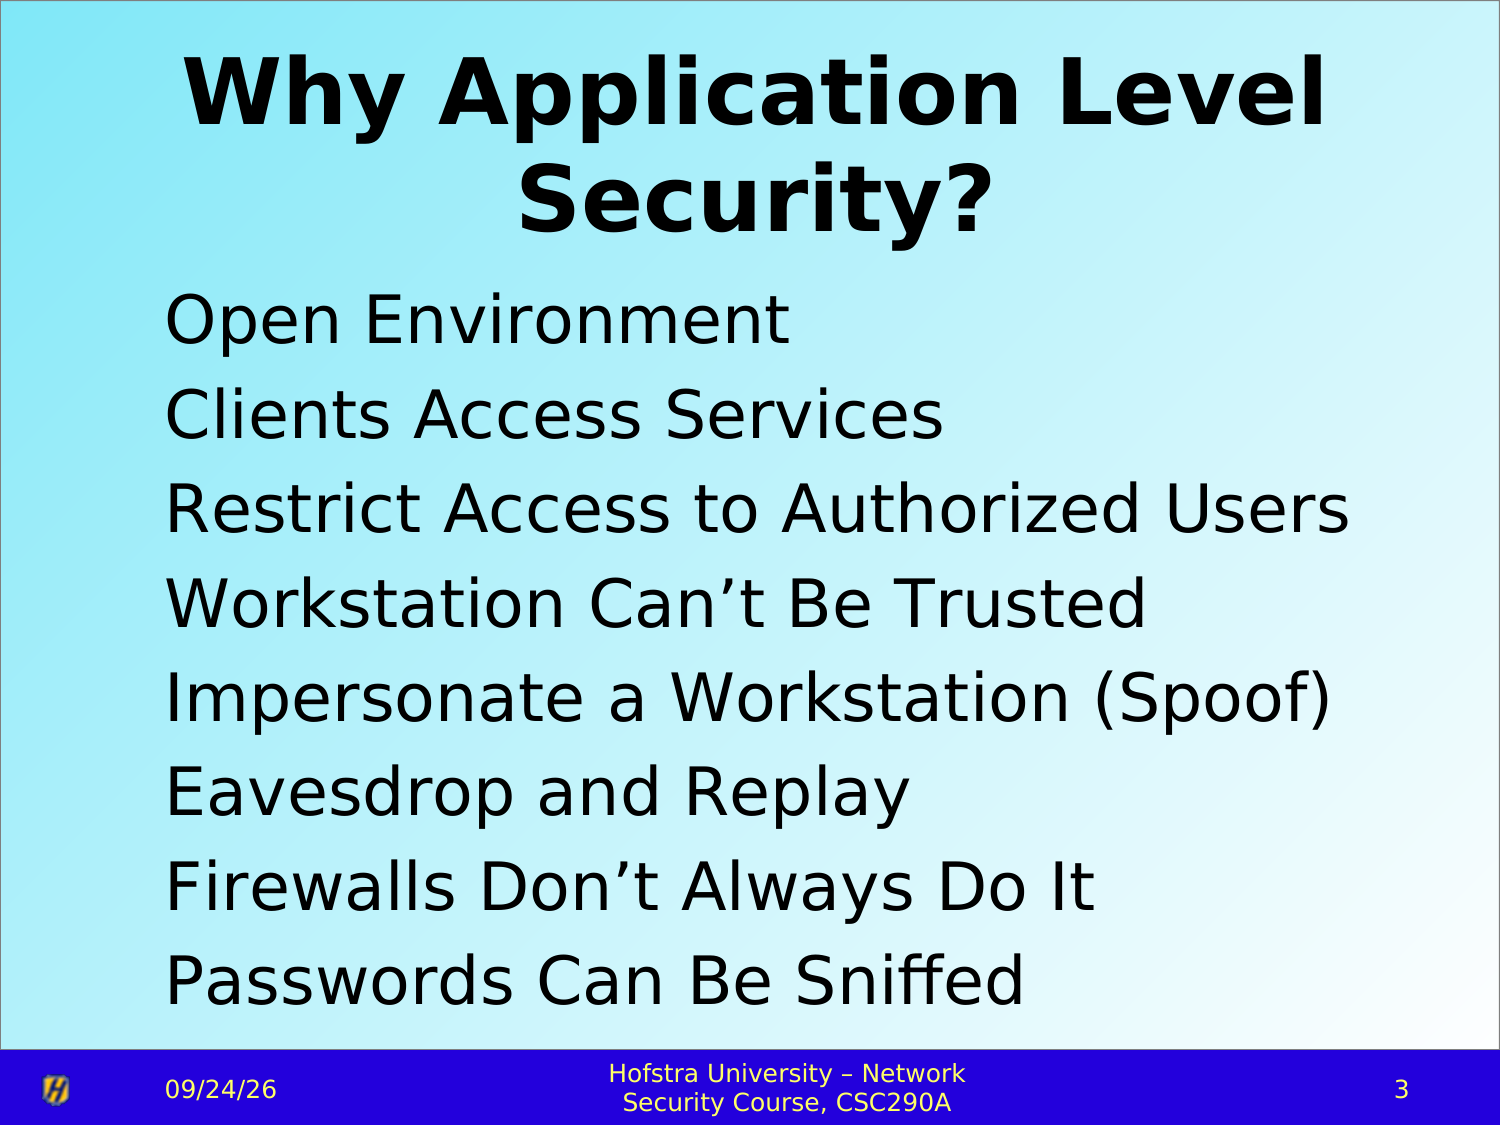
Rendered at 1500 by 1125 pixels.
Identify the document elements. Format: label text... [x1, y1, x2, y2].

list Open Environment Clients Access Services Restrict Access to Authorized Users Workstation Can’t Be Trusted Impersonate a Workstation (Spoof) Eavesdrop and Replay Firewalls Don’t Always Do It Passwords Can Be Sniffed [150, 274, 1426, 1123]
title Why Application Level Security? [99, 24, 1413, 262]
picture [37, 1072, 76, 1110]
